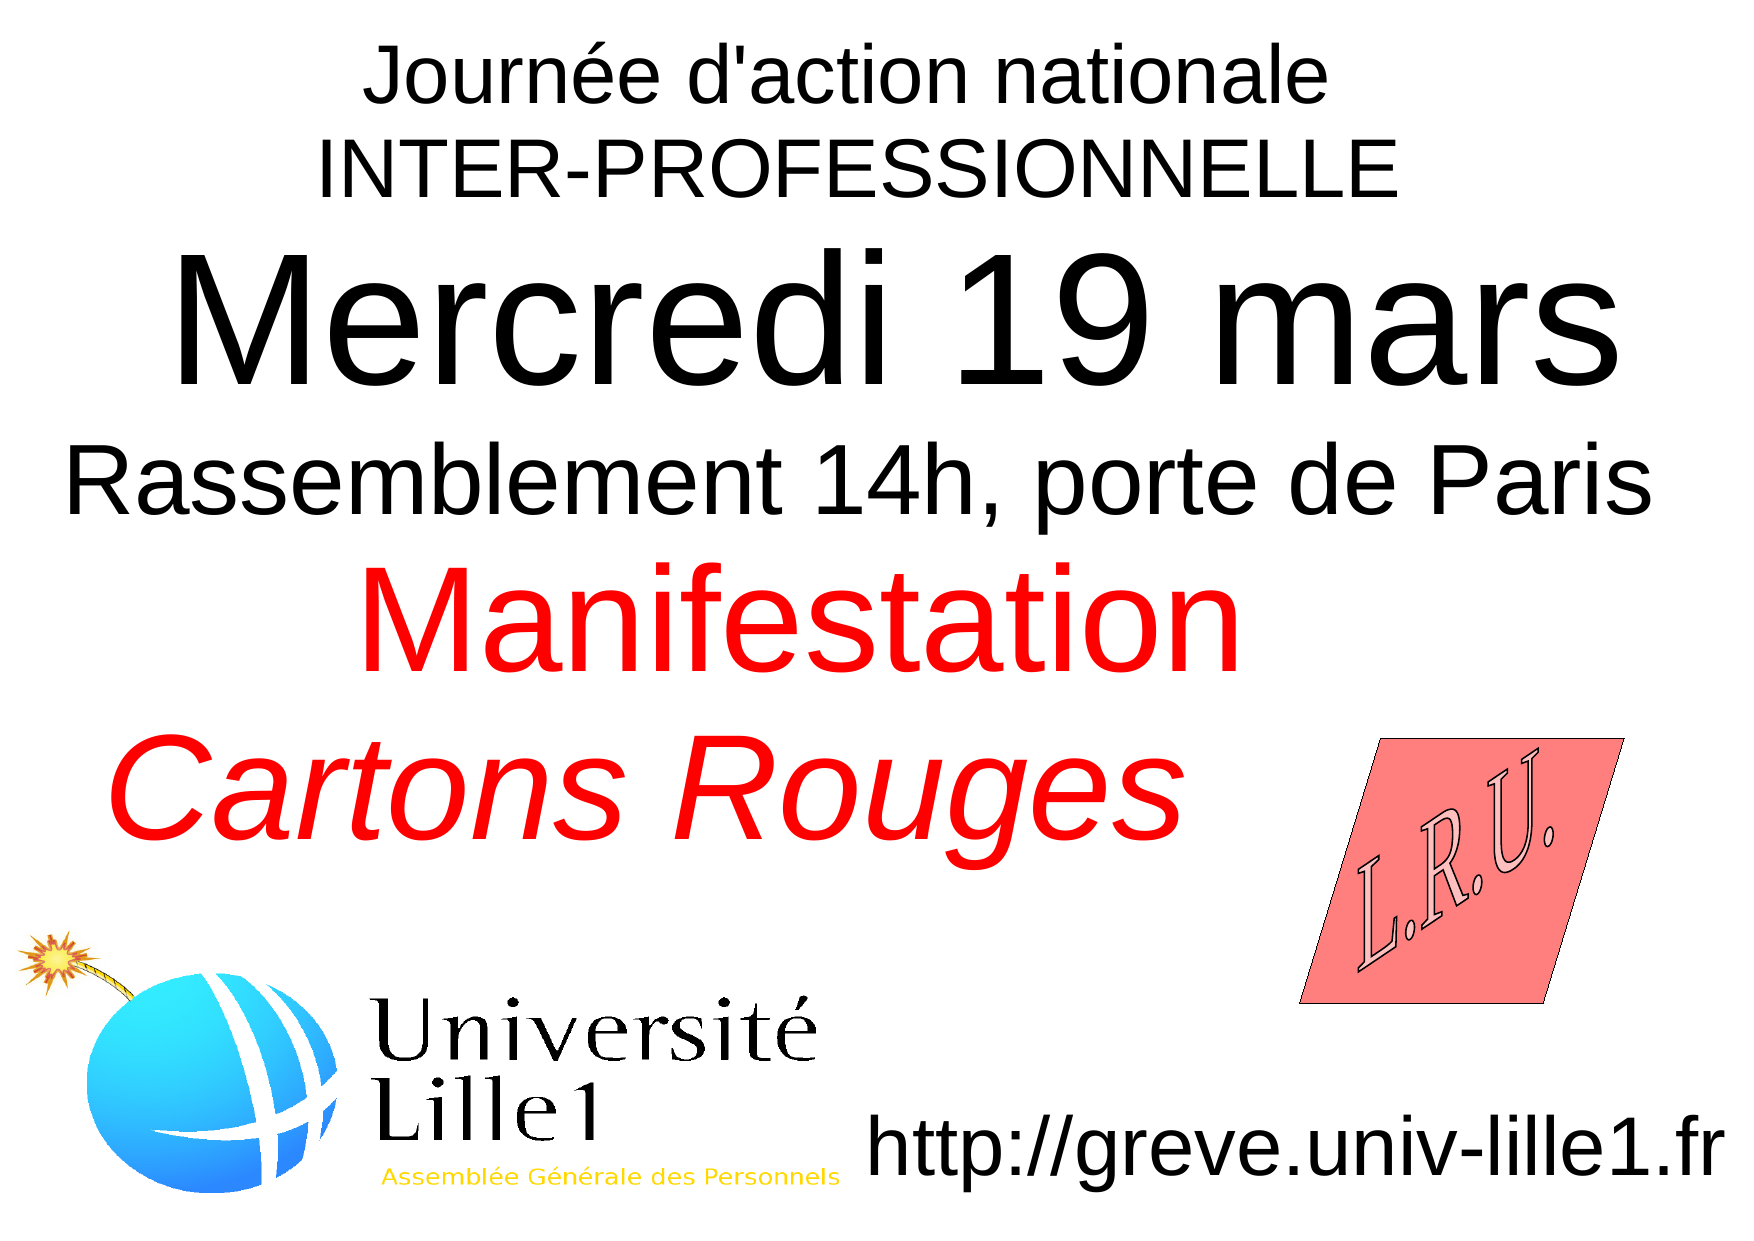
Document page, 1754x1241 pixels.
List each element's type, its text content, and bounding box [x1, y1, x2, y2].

text_box L.R.U. [1473, 875, 1482, 895]
text_box Journée d'action nationale INTER-PROFESSIONNELLE Mercredi 19 mars Rassemblement 14h, porte de Paris Manifestation Cartons Rouges [47, 21, 1684, 879]
text_box L.R.U. [1488, 748, 1539, 873]
text_box http://greve.univ-lille1.fr [850, 1092, 1743, 1227]
text_box L.R.U. [1358, 855, 1397, 972]
text_box L.R.U. [1544, 827, 1554, 847]
text_box [1299, 738, 1625, 1004]
text_box L.R.U. [1405, 920, 1415, 940]
picture [11, 926, 839, 1193]
text_box L.R.U. [1421, 809, 1469, 930]
